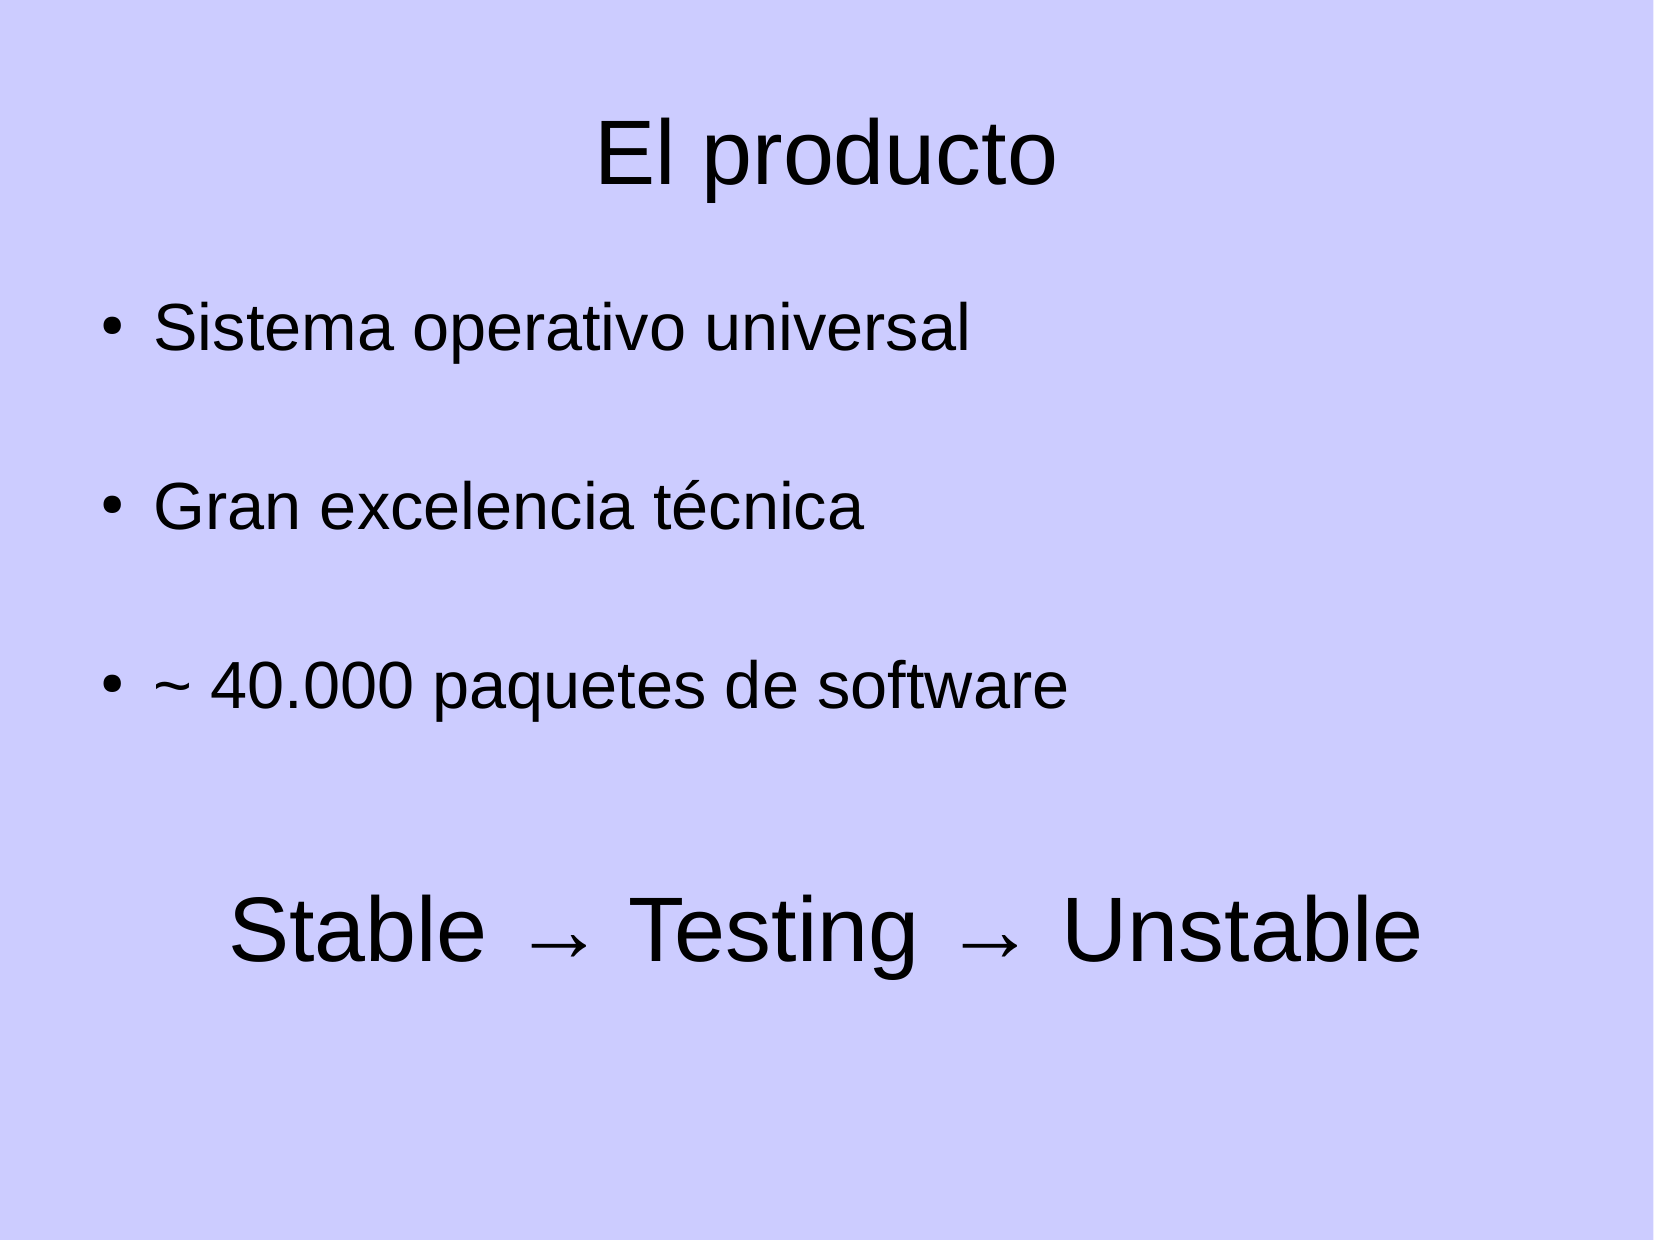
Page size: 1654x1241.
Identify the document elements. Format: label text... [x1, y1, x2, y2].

list Sistema operativo universal Gran excelencia técnica ~ 40.000 paquetes de software [82, 290, 1571, 768]
title Stable → Testing → Unstable [82, 832, 1571, 1028]
title El producto [82, 49, 1571, 257]
